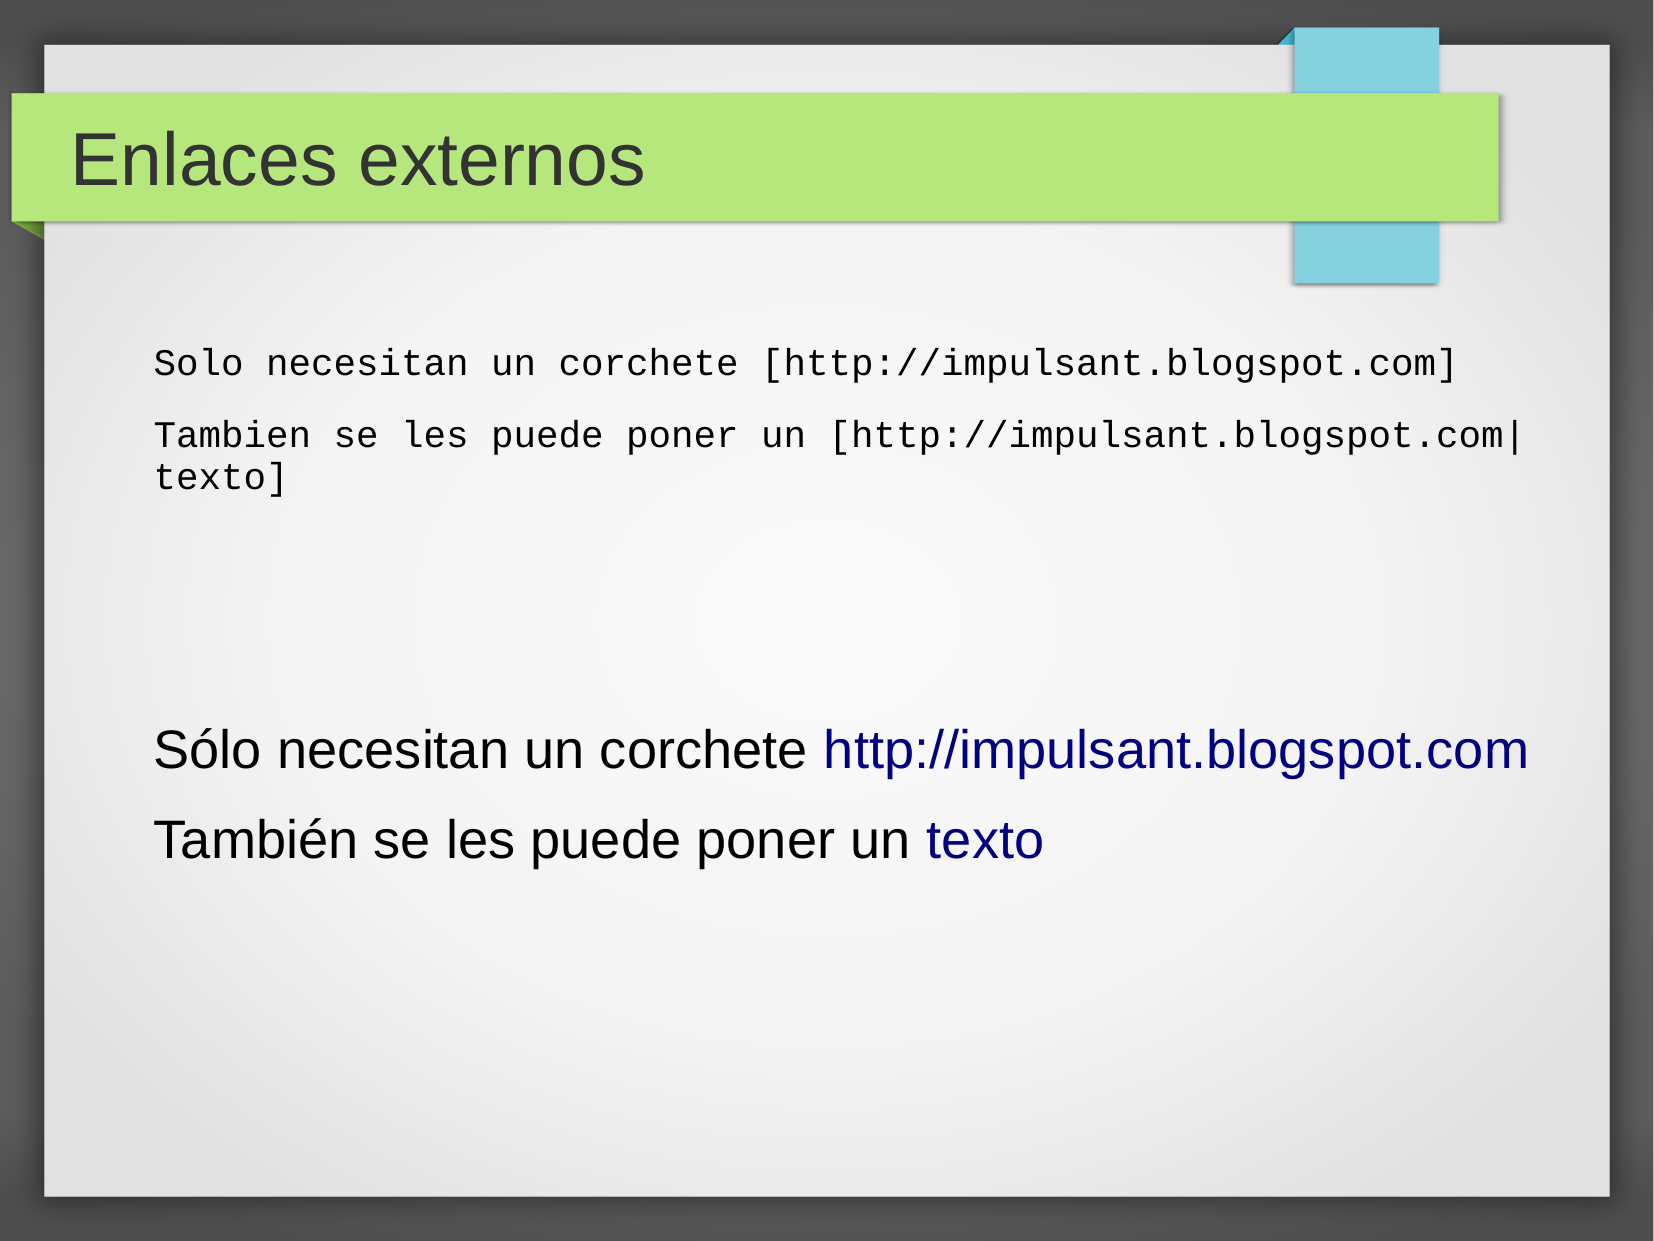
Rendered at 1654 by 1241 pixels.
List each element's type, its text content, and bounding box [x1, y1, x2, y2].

picture [0, 0, 1654, 1241]
title Enlaces externos [70, 106, 1229, 213]
list Sólo necesitan un corchete http://impulsant.blogspot.com También se les puede poner un texto [82, 719, 1538, 1063]
list Solo necesitan un corchete [http://impulsant.blogspot.com] Tambien se les puede poner un [http://impulsant.blogspot.com|texto] [82, 343, 1538, 687]
